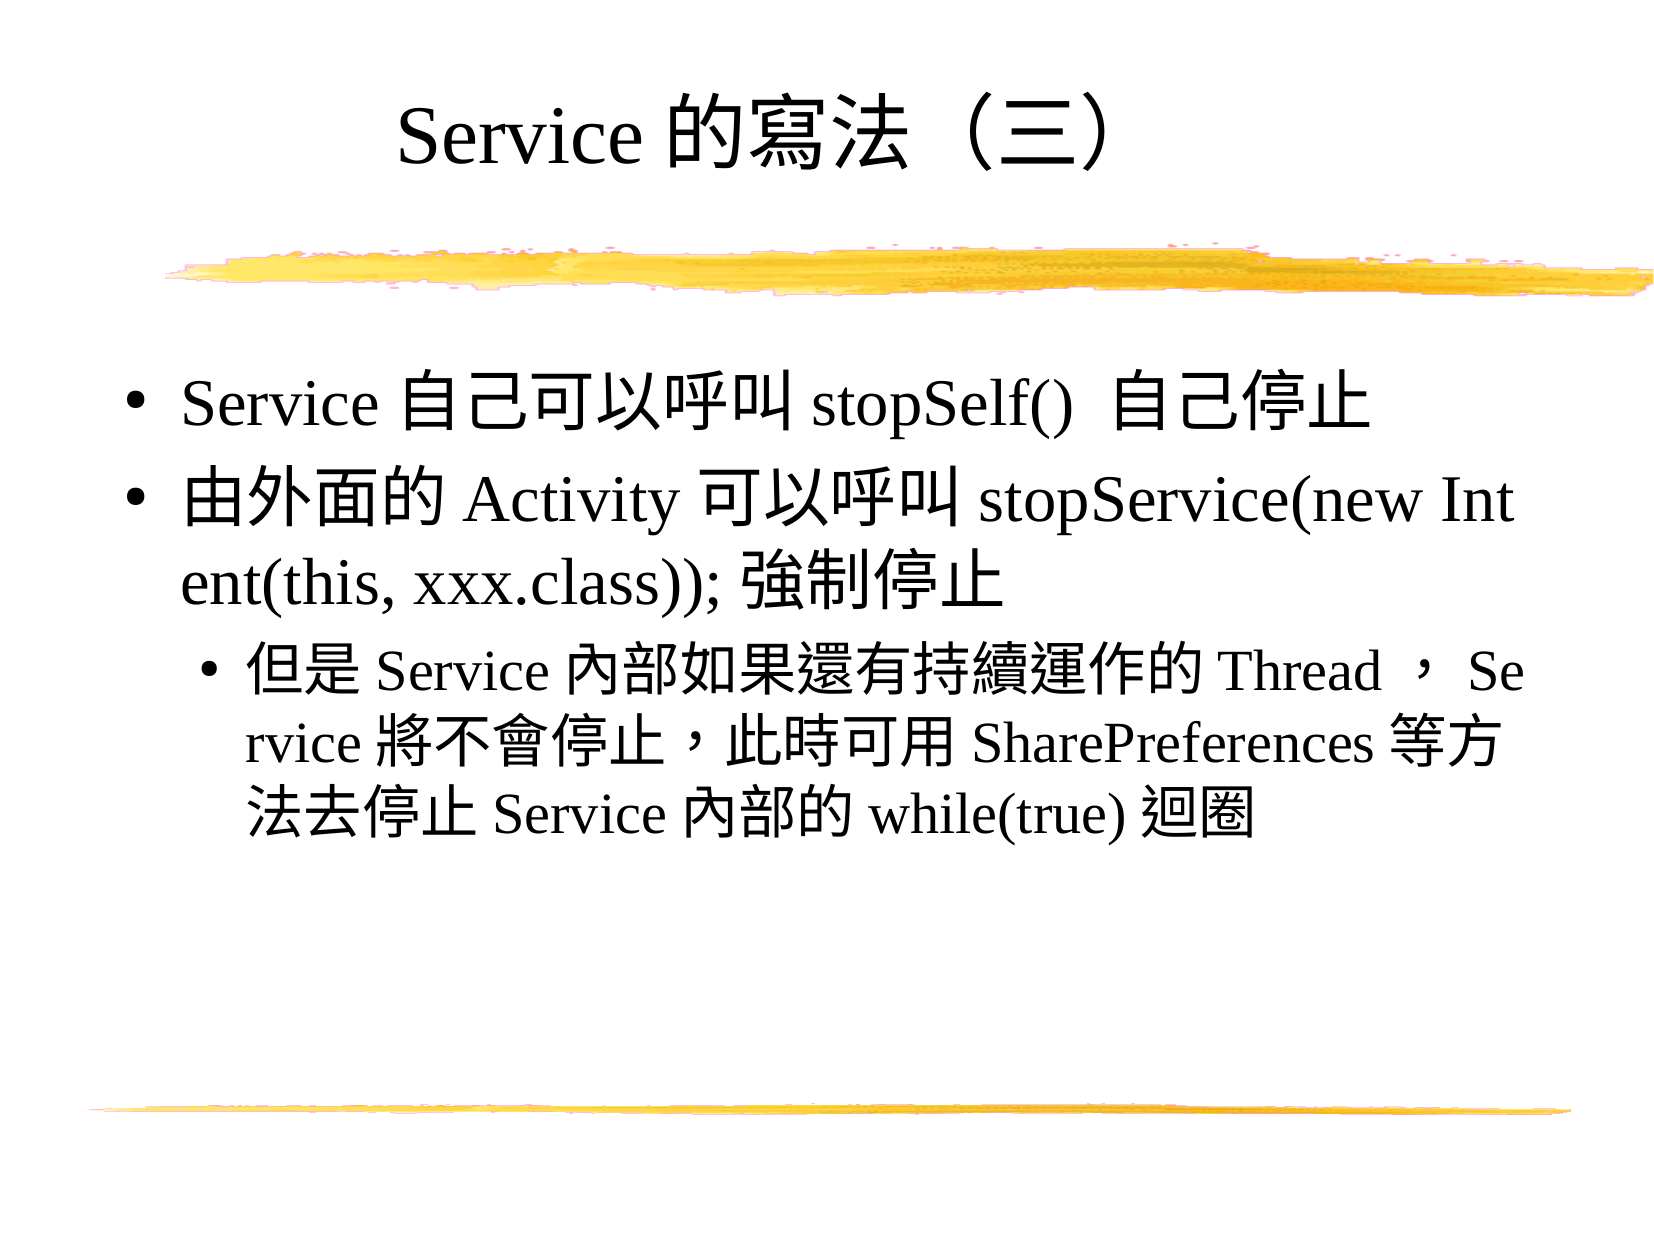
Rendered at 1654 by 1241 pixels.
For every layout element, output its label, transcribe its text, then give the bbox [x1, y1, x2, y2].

picture [165, 237, 1654, 308]
title Service的寫法（三） [76, 28, 1482, 235]
picture [82, 1102, 1571, 1117]
list Service自己可以呼叫stopSelf() 自己停止 由外面的Activity可以呼叫stopService(new Intent(this, xxx.class));強制停止 但是Service內部如果還有持續運作的Thread，Service將不會停止，此時可用SharePreferences等方法去停止Service內部的while(true)迴圈 [124, 358, 1530, 1103]
